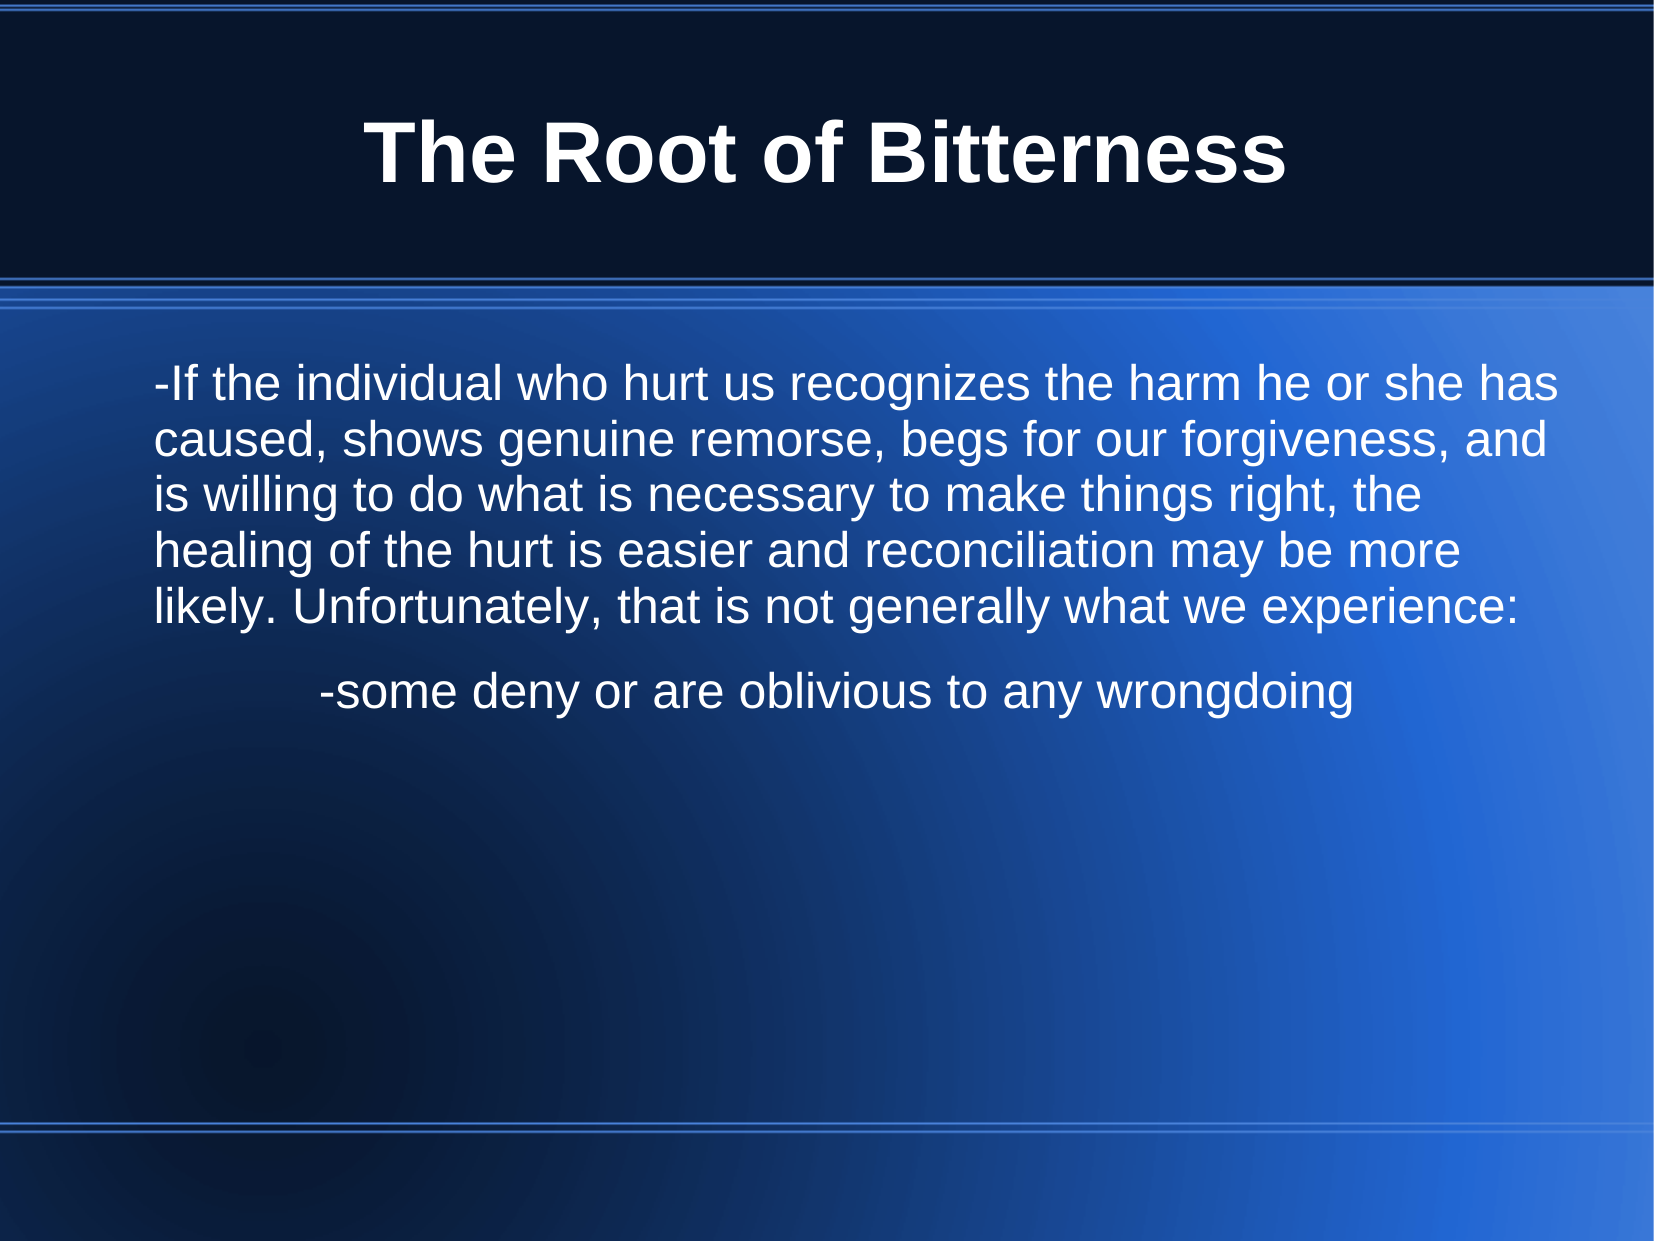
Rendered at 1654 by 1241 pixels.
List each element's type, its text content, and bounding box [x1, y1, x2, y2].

list -If the individual who hurt us recognizes the harm he or she has caused, shows genuine remorse, begs for our forgiveness, and is willing to do what is necessary to make things right, the healing of the hurt is easier and reconciliation may be more likely. Unfortunately, that is not generally what we experience: -some deny or are oblivious to any wrongdoing [82, 355, 1571, 1058]
picture [0, 0, 1654, 1241]
title The Root of Bitterness [82, 49, 1571, 257]
